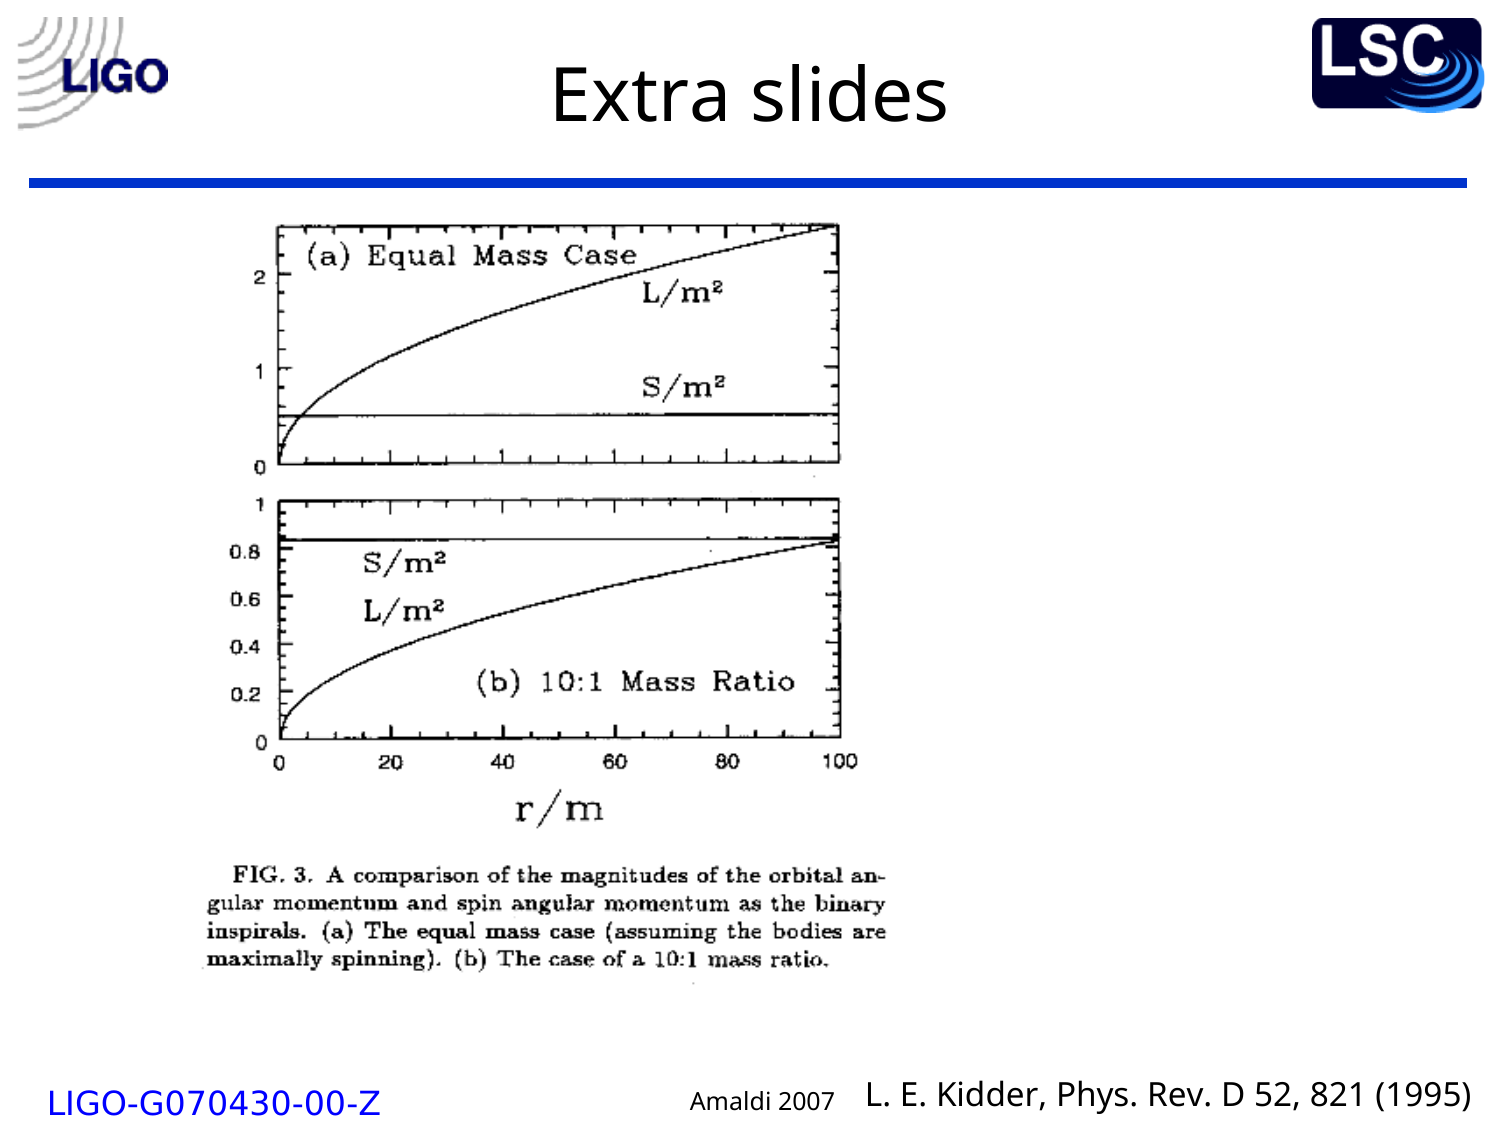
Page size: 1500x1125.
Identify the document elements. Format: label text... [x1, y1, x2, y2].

text_box L. E. Kidder, Phys. Rev. D 52, 821 (1995) [850, 1063, 1493, 1119]
picture [183, 208, 903, 993]
title Extra slides [75, 21, 1425, 164]
picture [17, 17, 168, 131]
picture [1312, 18, 1485, 113]
